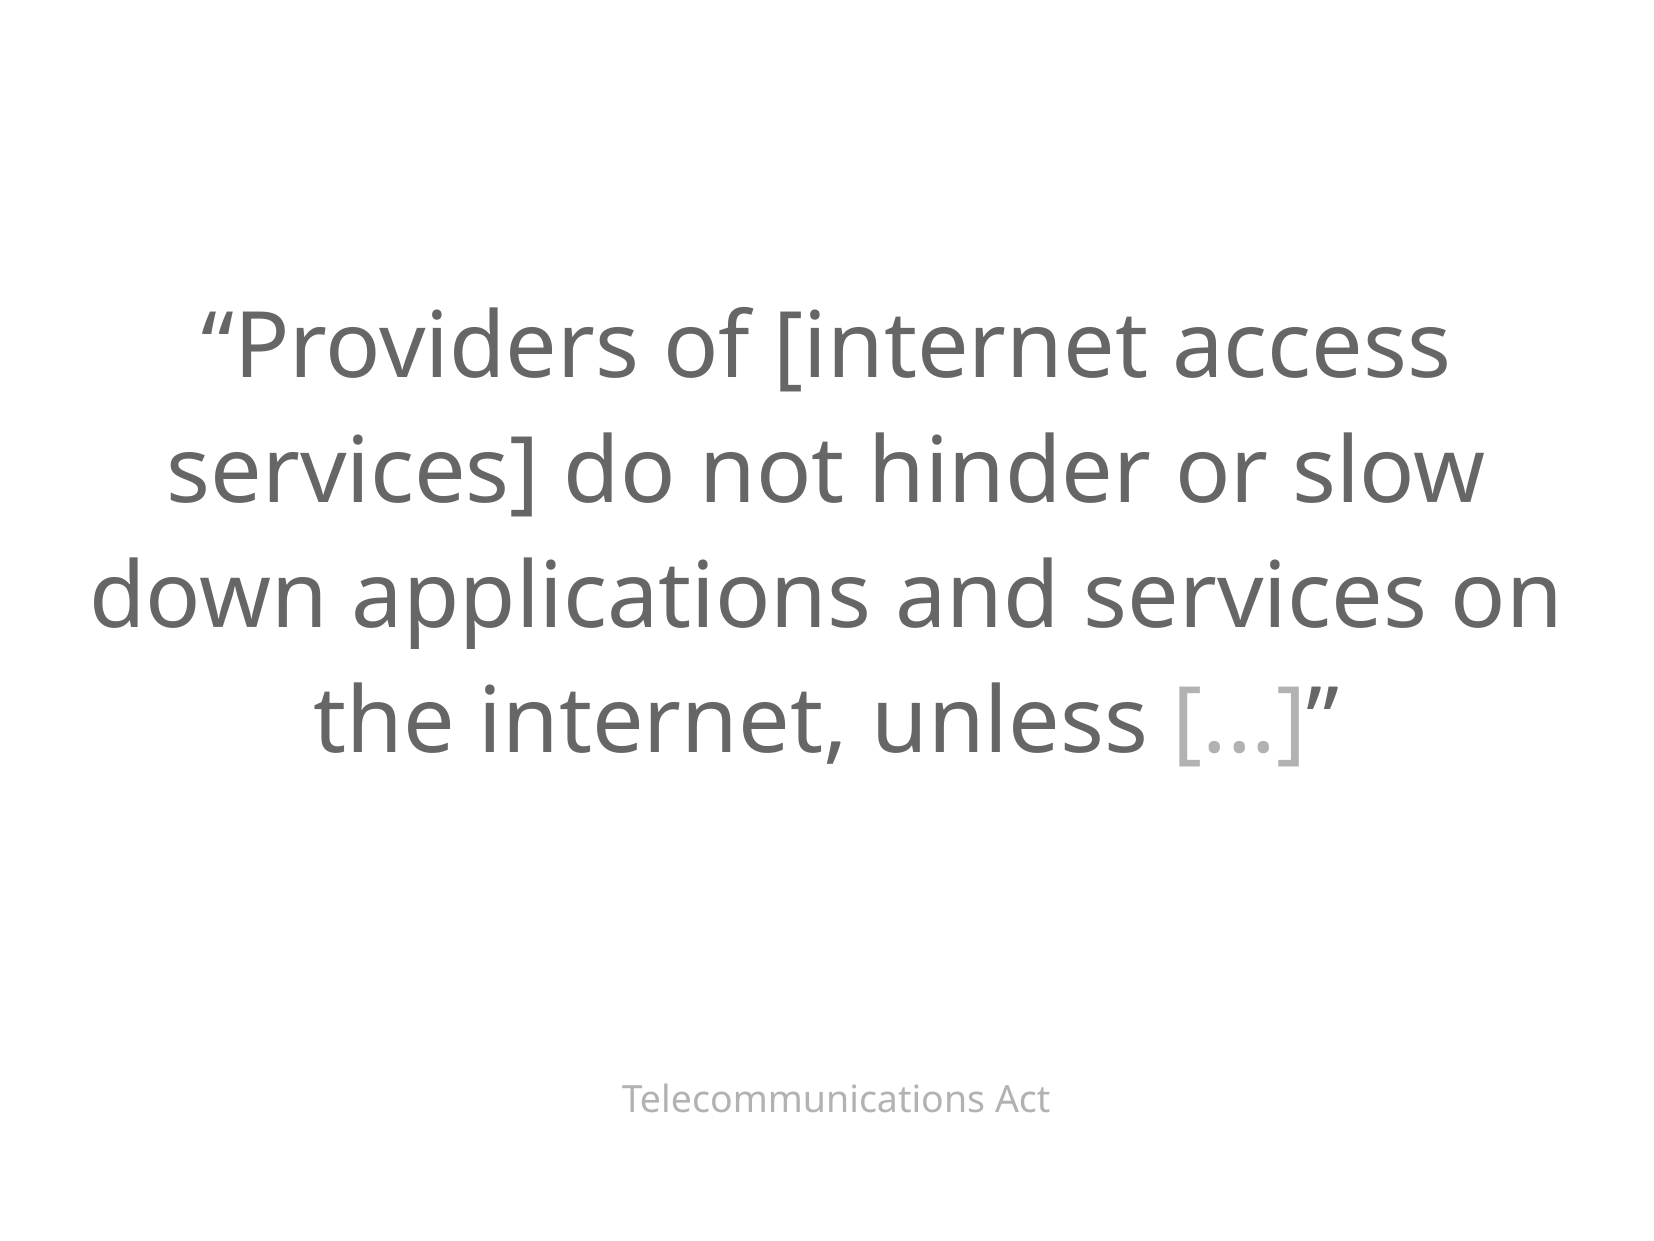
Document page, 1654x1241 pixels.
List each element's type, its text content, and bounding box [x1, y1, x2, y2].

subtitle “Providers of [internet access services] do not hinder or slow down applications and services on the internet, unless [...]” [82, 49, 1571, 1010]
text_box Telecommunications Act [607, 1065, 1047, 1122]
